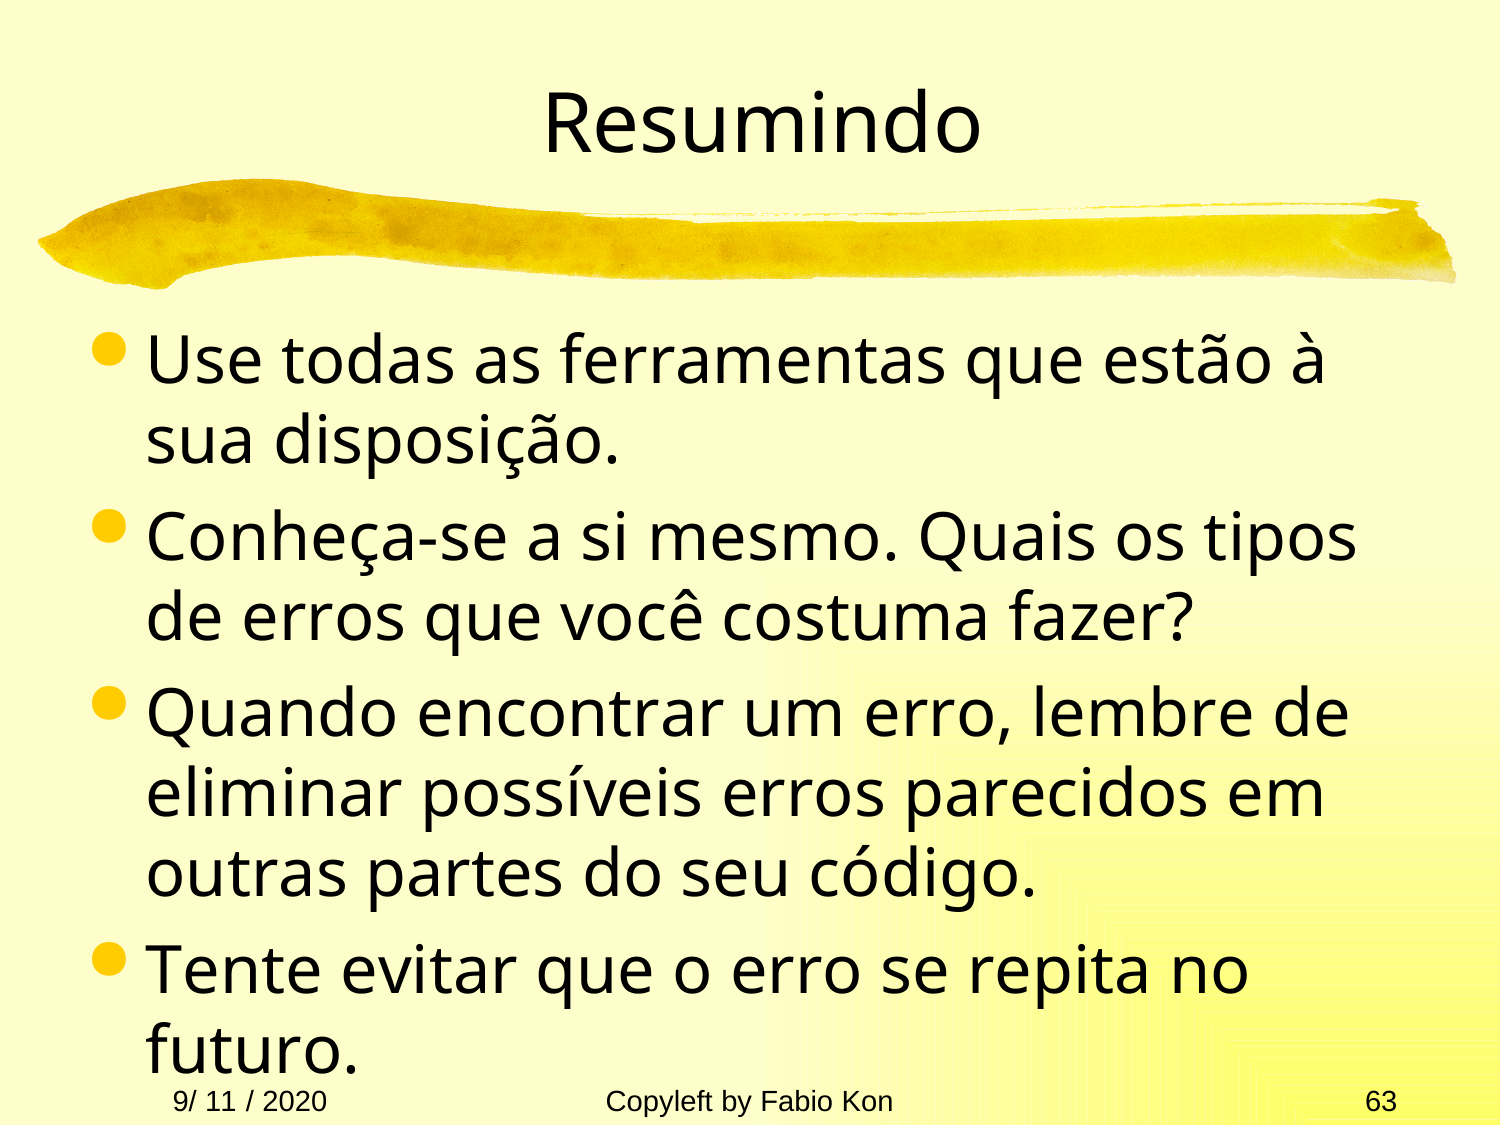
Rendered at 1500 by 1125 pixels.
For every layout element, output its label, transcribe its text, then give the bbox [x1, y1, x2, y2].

list Use todas as ferramentas que estão à sua disposição. Conheça-se a si mesmo. Quais os tipos de erros que você costuma fazer? Quando encontrar um erro, lembre de eliminar possíveis erros parecidos em outras partes do seu código. Tente evitar que o erro se repita no futuro. [74, 309, 1450, 1015]
picture [24, 174, 1463, 297]
title Resumindo [125, 12, 1401, 178]
